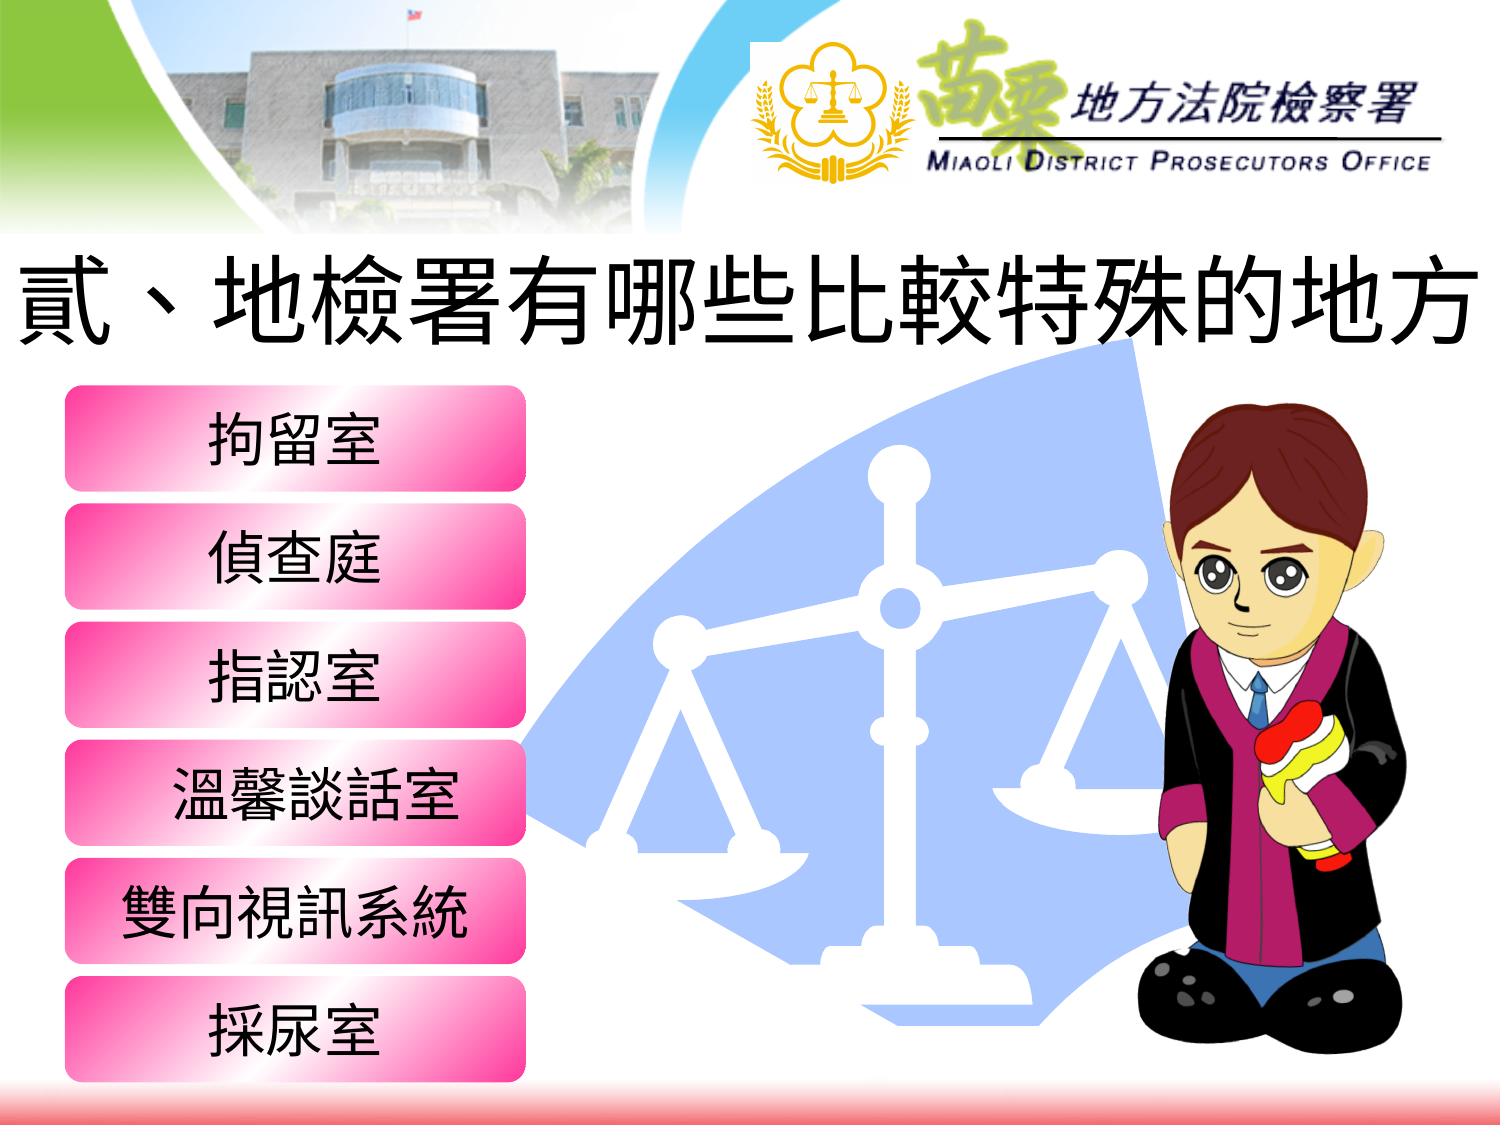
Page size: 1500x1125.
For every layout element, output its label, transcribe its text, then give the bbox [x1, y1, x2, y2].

text_box 拘留室 [64, 385, 526, 492]
text_box 雙向視訊系統 [64, 857, 526, 965]
picture [0, 365, 1500, 1125]
text_box 貳、地檢署有哪些比較特殊的地方 [0, 231, 1499, 365]
text_box 指認室 [64, 621, 526, 728]
text_box 偵查庭 [64, 503, 526, 610]
text_box 採尿室 [64, 976, 526, 1083]
text_box 溫馨談話室 [64, 739, 526, 846]
